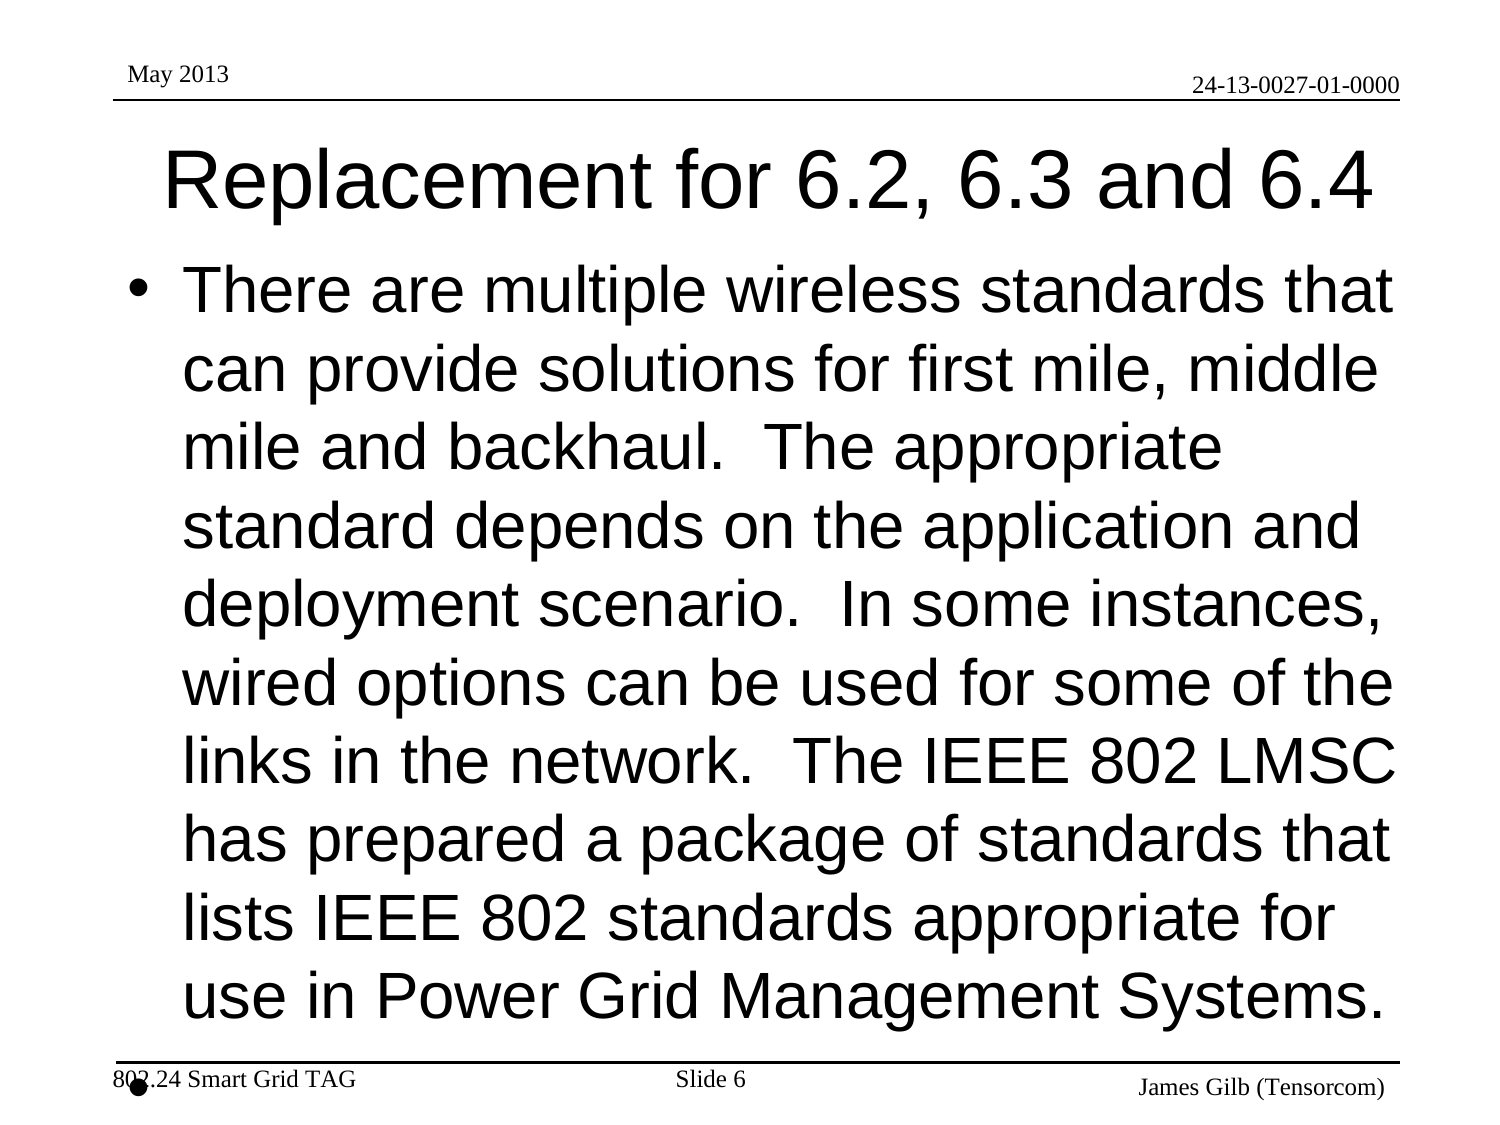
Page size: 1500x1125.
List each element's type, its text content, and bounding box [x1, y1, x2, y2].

title Replacement for 6.2, 6.3 and 6.4 [112, 112, 1426, 238]
list There are multiple wireless standards that can provide solutions for first mile, middle mile and backhaul. The appropriate standard depends on the application and deployment scenario. In some instances, wired options can be used for some of the links in the network. The IEEE 802 LMSC has prepared a package of standards that lists IEEE 802 standards appropriate for use in Power Grid Management Systems. [112, 239, 1426, 1051]
